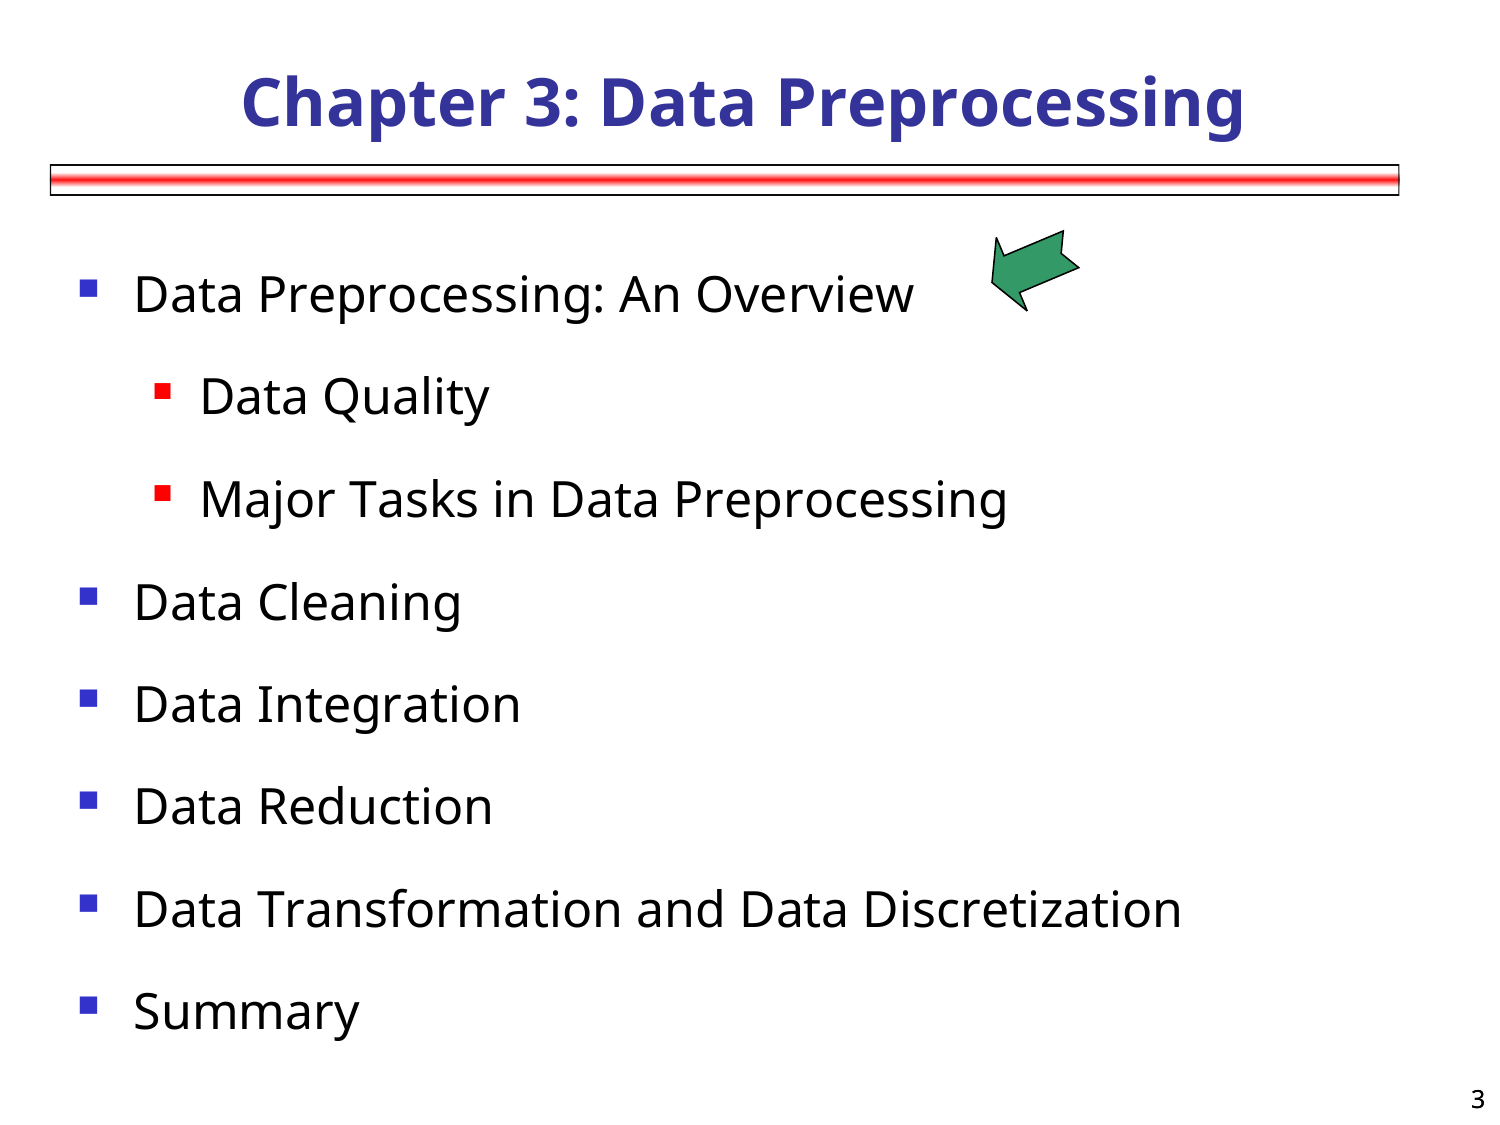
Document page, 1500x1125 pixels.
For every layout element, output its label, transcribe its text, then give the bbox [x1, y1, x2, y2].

list Data Preprocessing: An Overview Data Quality Major Tasks in Data Preprocessing Data Cleaning Data Integration Data Reduction Data Transformation and Data Discretization Summary [62, 224, 1413, 1063]
title Chapter 3: Data Preprocessing [24, 49, 1463, 150]
text_box [992, 230, 1079, 311]
text_box <number> [1187, 1062, 1500, 1125]
